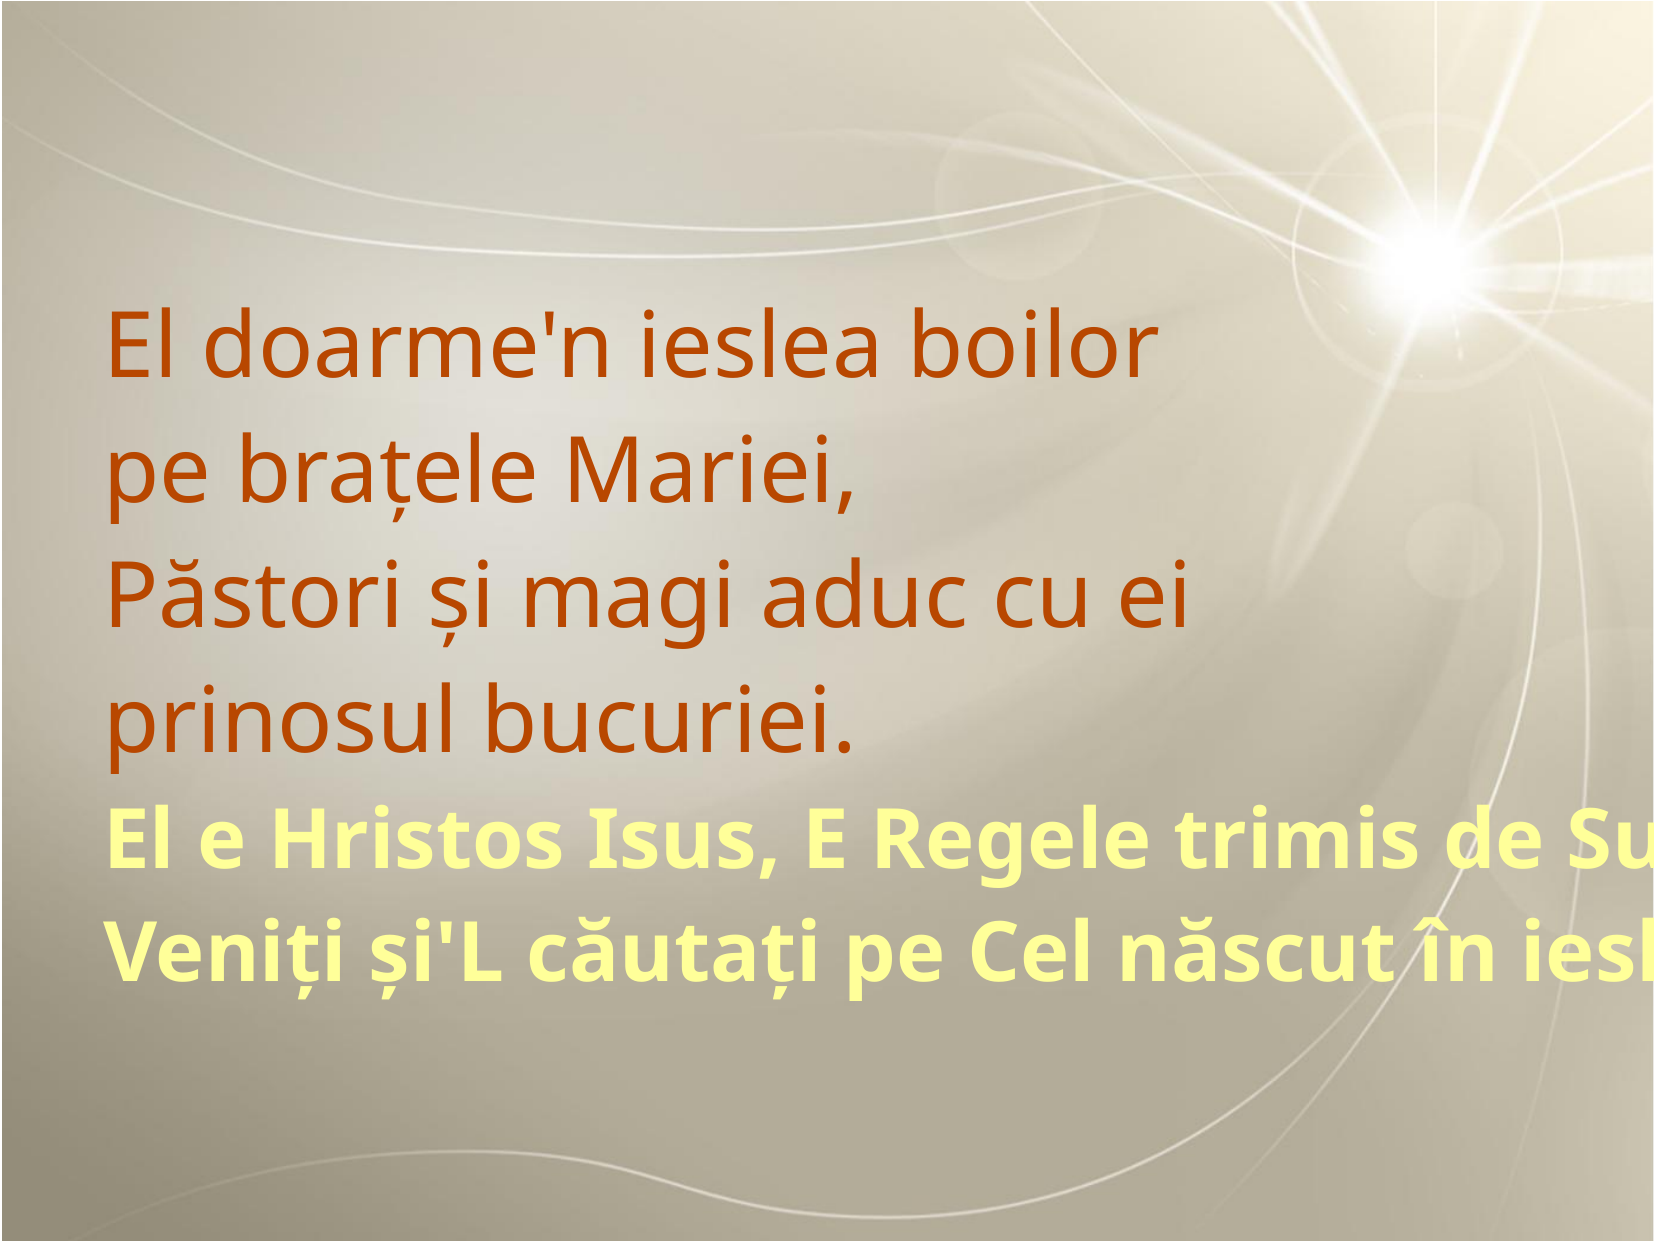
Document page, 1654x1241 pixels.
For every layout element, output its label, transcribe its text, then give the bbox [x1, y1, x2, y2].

picture [2, 1, 1654, 1241]
text_box El doarme'n ieslea boilor pe braţele Mariei, Păstori şi magi aduc cu ei prinosul bucuriei. El e Hristos Isus, E Regele trimis de Sus! Veniţi şi'L căutaţi pe Cel născut în iesle! [88, 271, 1490, 1130]
